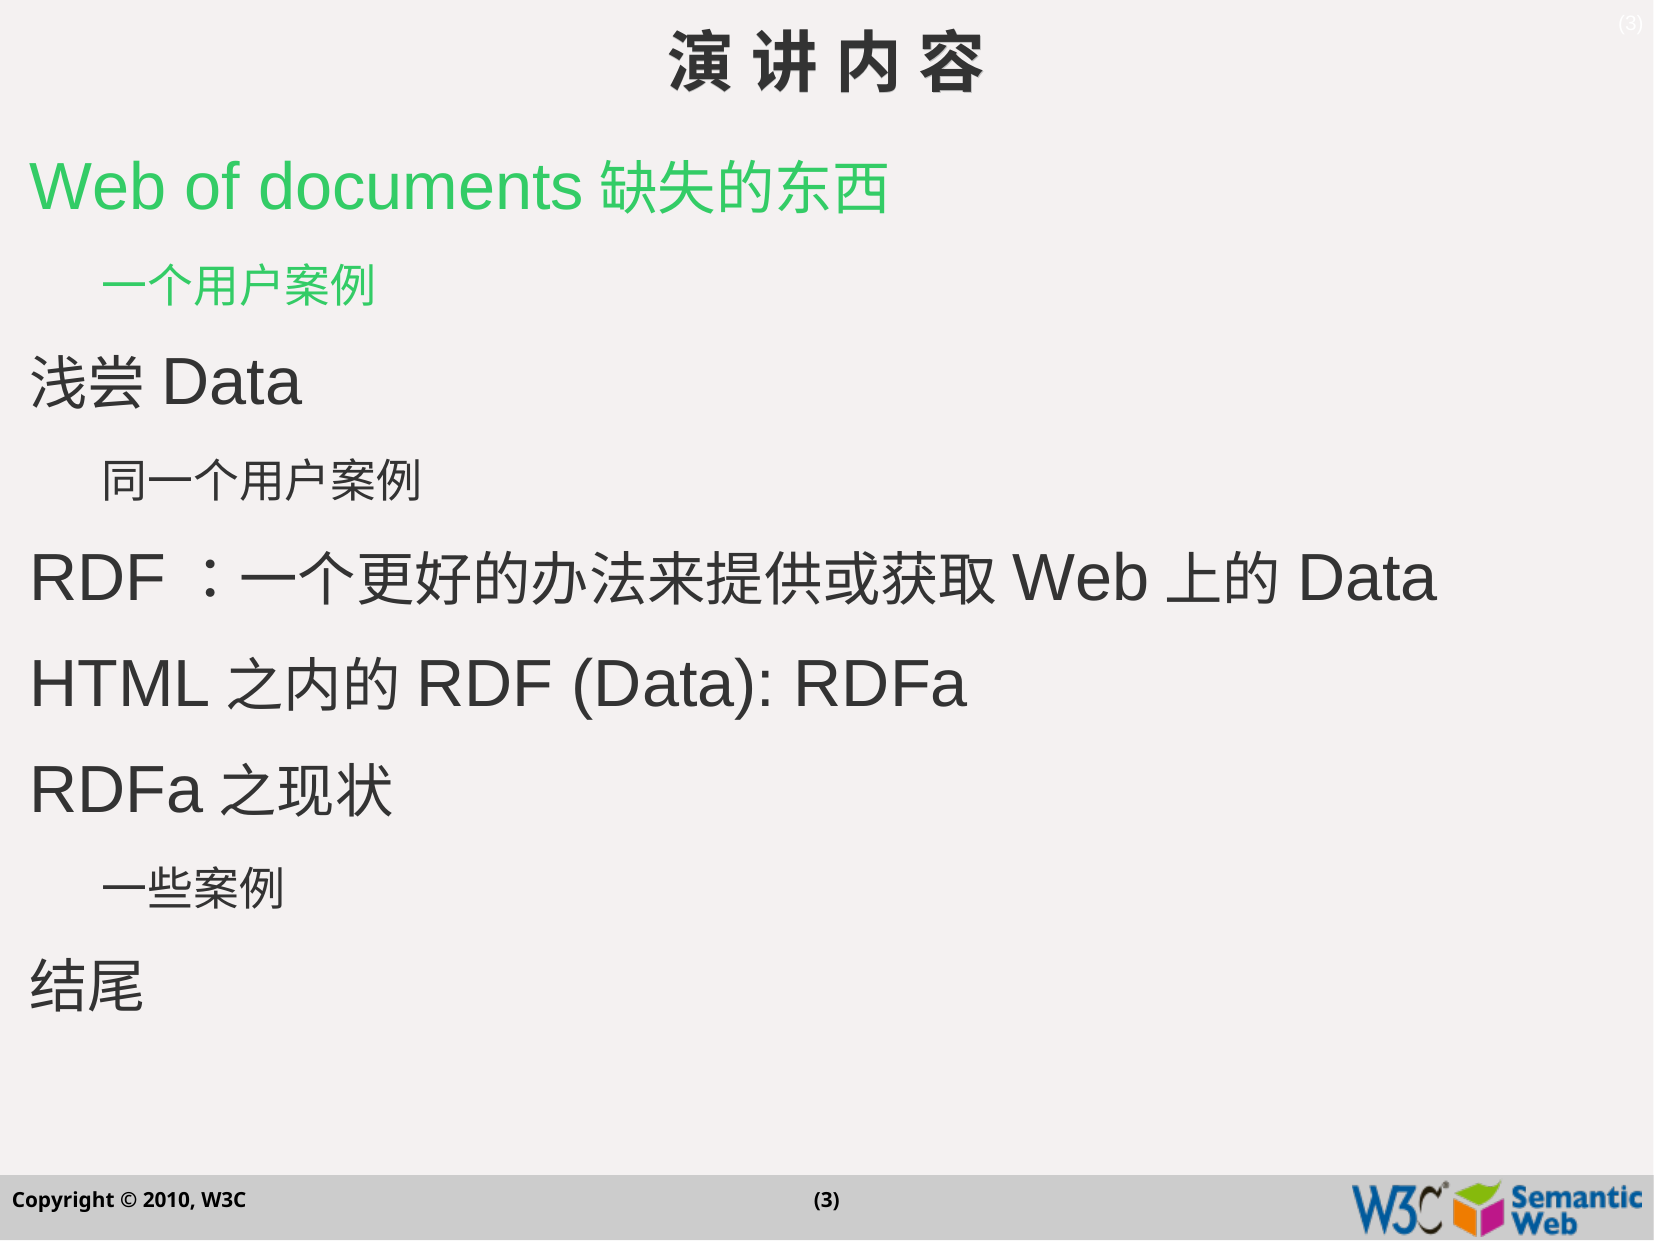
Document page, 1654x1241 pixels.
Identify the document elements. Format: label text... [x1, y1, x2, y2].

title 演 讲 内 容 [0, 0, 1654, 119]
list Web of documents缺失的东西 一个用户案例 浅尝Data 同一个用户案例 RDF：一个更好的办法来提供或获取Web上的Data HTML之内的RDF (Data): RDFa RDFa之现状 一些案例 结尾 [29, 147, 1624, 1119]
picture [1352, 1178, 1642, 1237]
